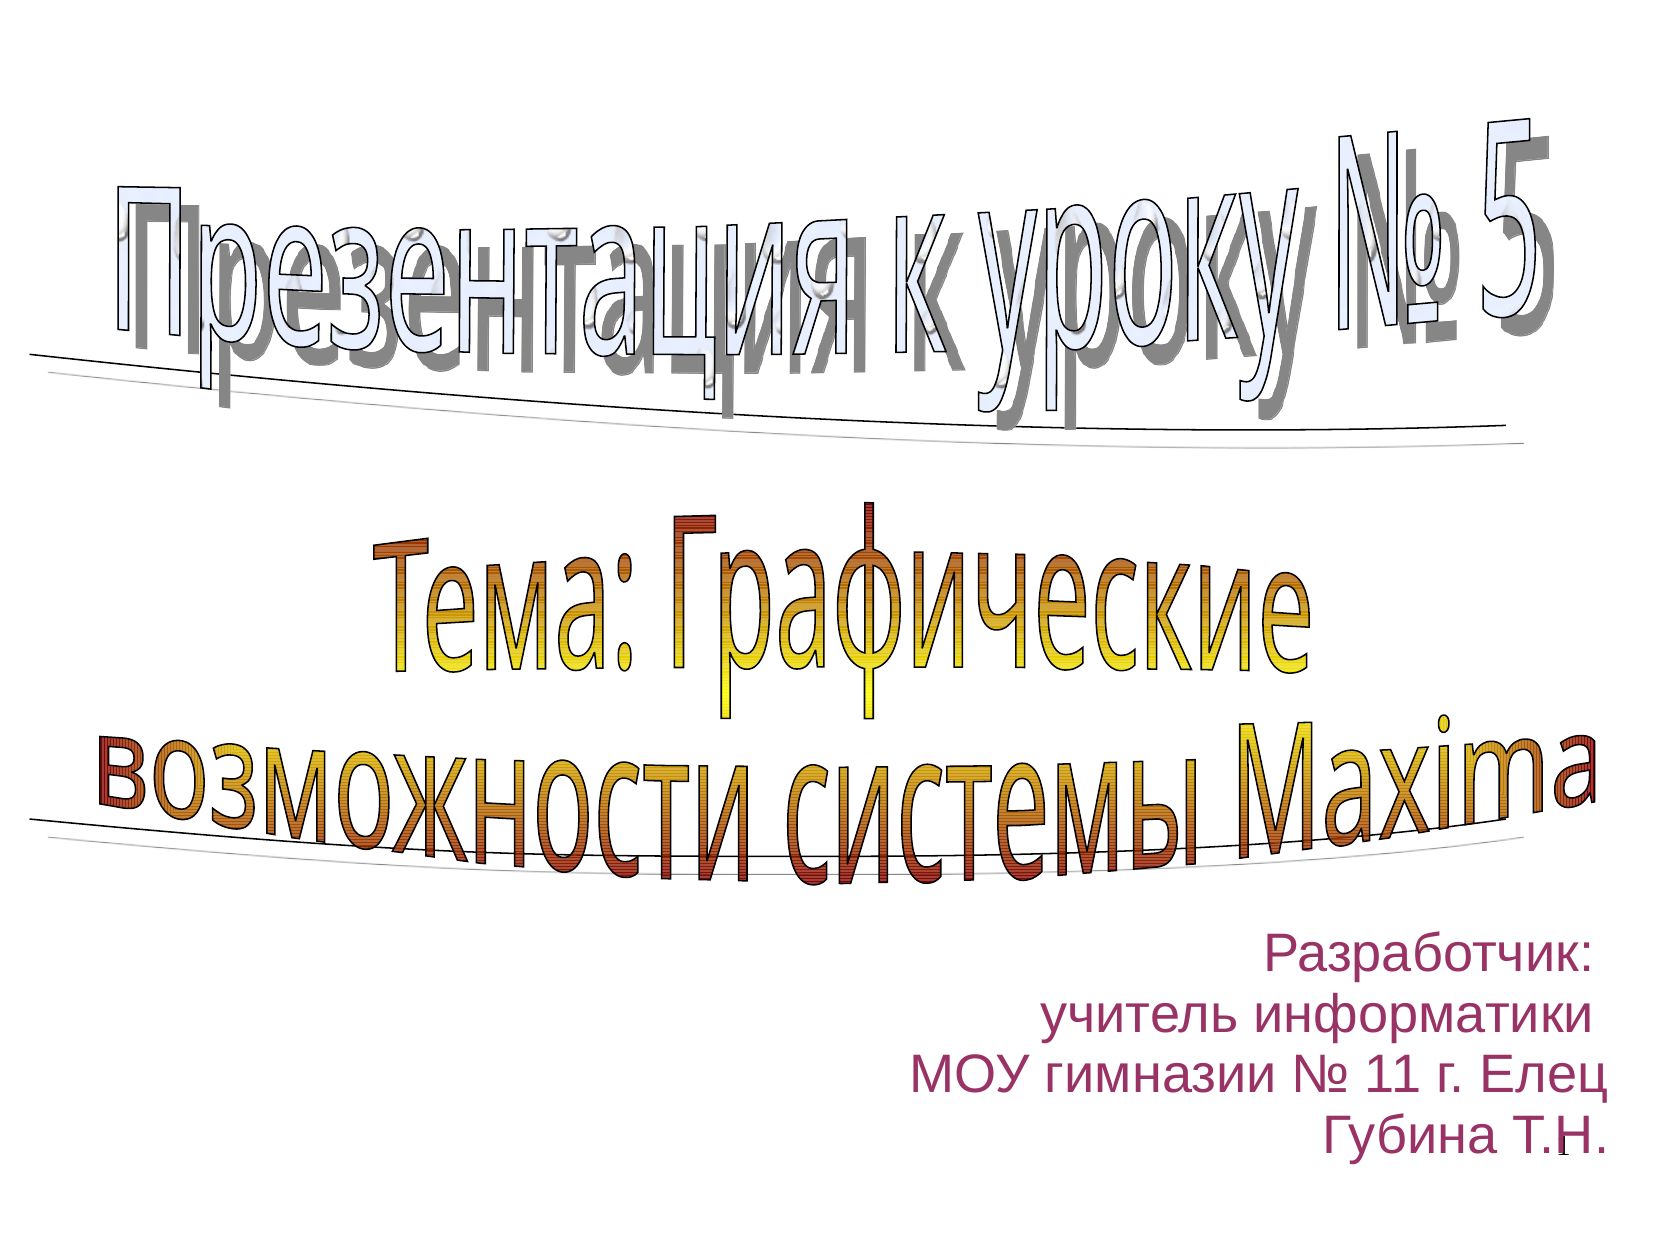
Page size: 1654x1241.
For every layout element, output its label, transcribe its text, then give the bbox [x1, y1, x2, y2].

text_box Презентация к уроку № 5 [583, 225, 635, 357]
text_box Тема: Графические возможности системы Maxima [487, 561, 546, 670]
text_box Презентация к уроку № 5 [1483, 118, 1536, 318]
text_box Презентация к уроку № 5 [200, 224, 257, 390]
text_box Презентация к уроку № 5 [1187, 194, 1238, 341]
text_box Тема: Графические возможности системы Maxima [787, 764, 828, 885]
text_box Презентация к уроку № 5 [978, 209, 1038, 412]
text_box Тема: Графические возможности системы Maxima [946, 765, 992, 881]
text_box Тема: Графические возможности системы Maxima [1379, 747, 1430, 840]
text_box Тема: Графические возможности системы Maxima [373, 538, 428, 672]
text_box Презентация к уроку № 5 [1114, 199, 1172, 347]
text_box Тема: Графические возможности системы Maxima [1465, 739, 1543, 825]
text_box Презентация к уроку № 5 [1338, 131, 1398, 330]
text_box Тема: Графические возможности системы Maxima [1147, 562, 1192, 670]
text_box Тема: Графические возможности системы Maxima [476, 759, 524, 867]
text_box Разработчик: учитель информатики МОУ гимназии № 11 г. Елец Губина Т.Н. [797, 915, 1625, 1173]
text_box Презентация к уроку № 5 [268, 226, 322, 348]
text_box Презентация к уроку № 5 [793, 219, 847, 355]
text_box Тема: Графические возможности системы Maxima [99, 736, 145, 809]
text_box Презентация к уроку № 5 [726, 222, 782, 355]
text_box Тема: Графические возможности системы Maxima [997, 763, 1045, 881]
text_box Тема: Графические возможности системы Maxima [427, 566, 474, 673]
text_box Тема: Графические возможности системы Maxima [558, 557, 603, 671]
text_box Тема: Графические возможности системы Maxima [537, 760, 589, 873]
text_box Тема: Графические возможности системы Maxima [599, 762, 639, 878]
text_box Тема: Графические возможности системы Maxima [644, 764, 689, 879]
text_box Тема: Графические возможности системы Maxima [266, 747, 325, 843]
text_box Тема: Графические возможности системы Maxima [1058, 762, 1117, 876]
text_box Тема: Графические возможности системы Maxima [1096, 558, 1136, 671]
text_box Презентация к уроку № 5 [653, 226, 715, 400]
text_box Тема: Графические возможности системы Maxima [721, 550, 770, 719]
text_box Презентация к уроку № 5 [1405, 194, 1441, 286]
text_box Тема: Графические возможности системы Maxima [1038, 554, 1086, 671]
text_box Презентация к уроку № 5 [1407, 302, 1438, 324]
text_box Тема: Графические возможности системы Maxima [839, 766, 888, 884]
text_box Тема: Графические возможности системы Maxima [914, 552, 963, 668]
text_box Тема: Графические возможности системы Maxima [154, 740, 205, 820]
text_box Тема: Графические возможности системы Maxima [779, 549, 824, 670]
text_box Презентация к уроку № 5 [1046, 204, 1102, 411]
text_box Тема: Графические возможности системы Maxima [392, 754, 468, 862]
text_box Презентация к уроку № 5 [895, 214, 947, 353]
text_box Тема: Графические возможности системы Maxima [901, 764, 942, 884]
text_box Презентация к уроку № 5 [331, 227, 380, 350]
text_box Тема: Графические возможности системы Maxima [1239, 722, 1312, 859]
text_box Презентация к уроку № 5 [526, 228, 577, 354]
text_box Презентация к уроку № 5 [1239, 188, 1299, 402]
text_box Тема: Графические возможности системы Maxima [978, 553, 1025, 668]
text_box Тема: Графические возможности системы Maxima [338, 751, 389, 850]
text_box Тема: Графические возможности системы Maxima [1201, 565, 1249, 671]
text_box Презентация к уроку № 5 [390, 227, 444, 353]
text_box Тема: Графические возможности системы Maxima [699, 765, 747, 881]
text_box Презентация к уроку № 5 [459, 229, 515, 354]
text_box Тема: Графические возможности системы Maxima [212, 743, 254, 830]
text_box Тема: Графические возможности системы Maxima [1262, 572, 1310, 674]
text_box Тема: Графические возможности системы Maxima [1133, 761, 1178, 870]
text_box Тема: Графические возможности системы Maxima [1186, 759, 1196, 865]
text_box Презентация к уроку № 5 [118, 186, 181, 336]
text_box Тема: Графические возможности системы Maxima [674, 515, 716, 668]
text_box Тема: Графические возможности системы Maxima [1554, 735, 1595, 808]
text_box Тема: Графические возможности системы Maxima [1325, 750, 1370, 847]
text_box Тема: Графические возможности системы Maxima [837, 502, 901, 719]
